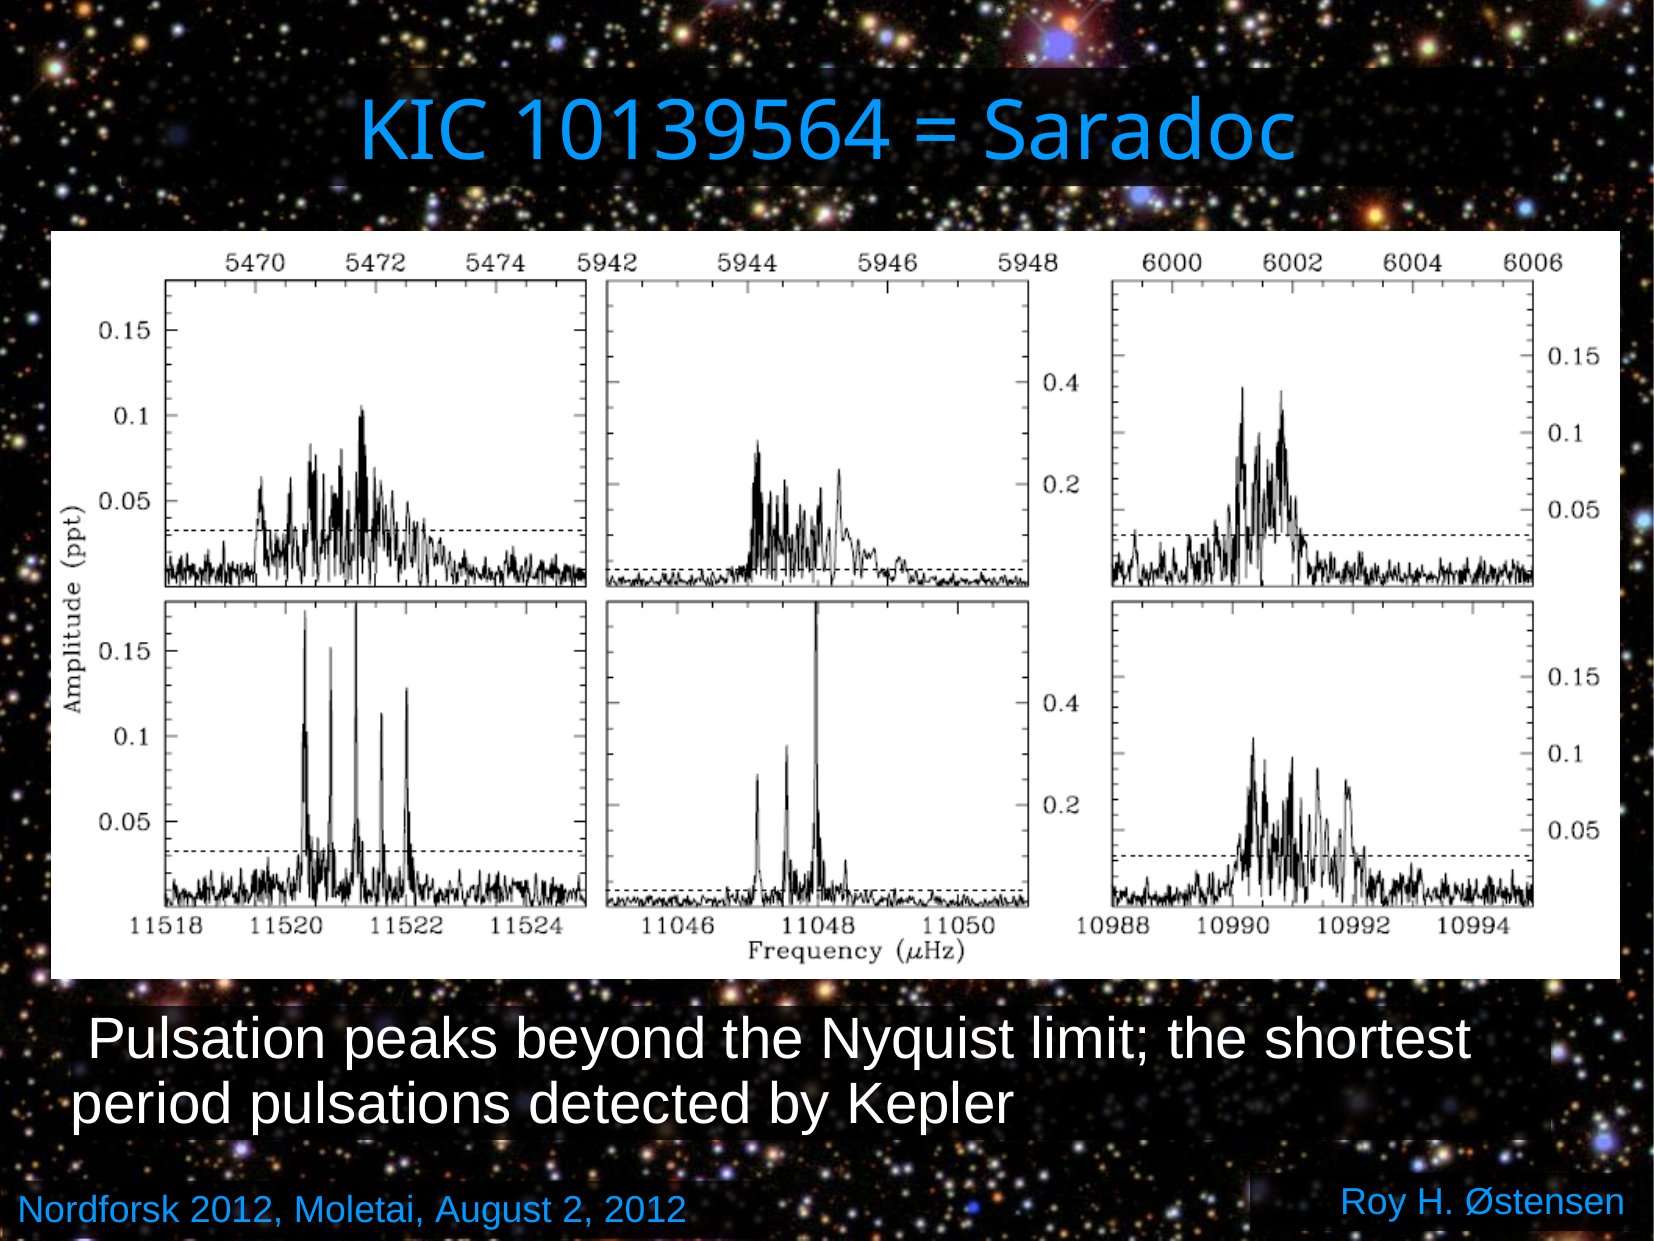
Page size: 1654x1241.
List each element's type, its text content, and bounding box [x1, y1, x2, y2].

picture [0, 0, 1654, 1241]
title KIC 10139564 = Saradoc [121, 23, 1534, 231]
text_box Pulsation peaks beyond the Nyquist limit; the shortest period pulsations detected by Kepler [70, 1005, 1551, 1140]
